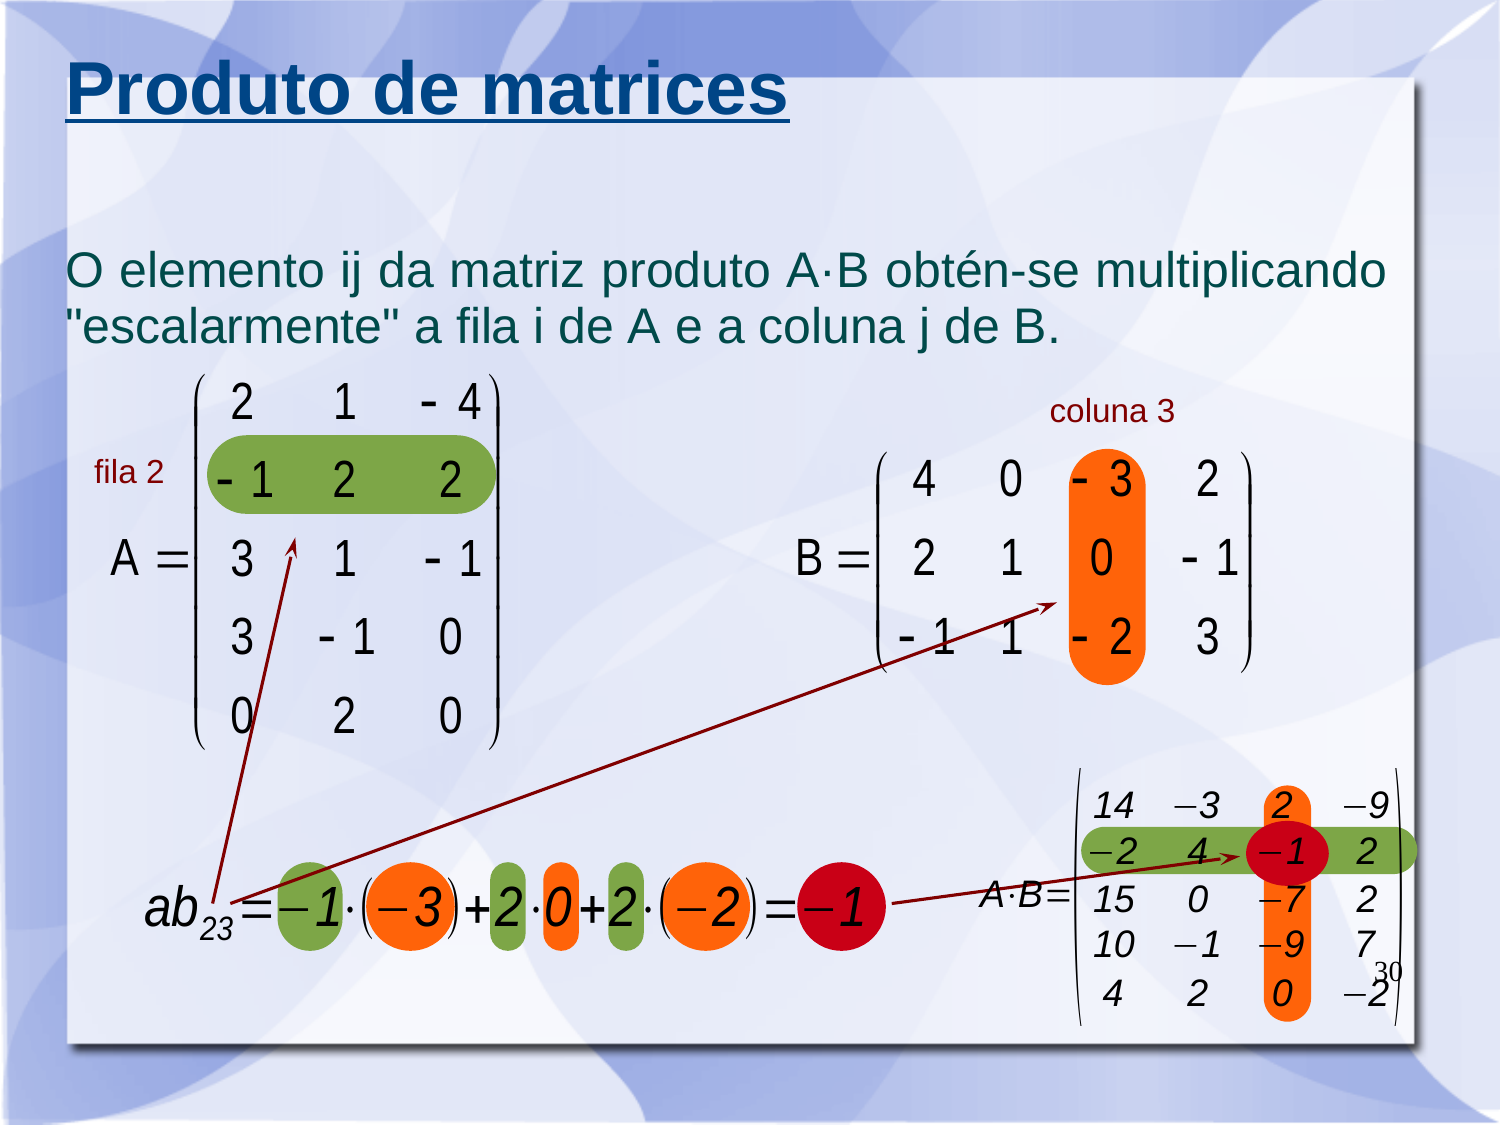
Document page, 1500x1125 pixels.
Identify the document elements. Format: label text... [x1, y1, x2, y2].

text_box [812, 862, 871, 873]
chart [99, 361, 519, 765]
title Produto de matrices [59, 29, 1441, 148]
text_box [322, 869, 335, 873]
text_box [687, 947, 724, 951]
text_box [676, 862, 735, 873]
text_box coluna 3 [1018, 381, 1207, 438]
text_box [823, 947, 860, 951]
chart [131, 873, 878, 947]
text_box [392, 947, 429, 951]
text_box [294, 947, 326, 951]
text_box [615, 947, 637, 951]
text_box [491, 862, 525, 873]
text_box [878, 881, 886, 932]
text_box [381, 862, 440, 873]
text_box [609, 862, 643, 873]
list O elemento ij da matriz produto A·B obtén-se multiplicando "escalarmente" a fila i de A e a coluna j de B. [59, 236, 1441, 361]
text_box fila 2 [35, 442, 224, 499]
picture [0, 0, 1500, 1125]
text_box [285, 862, 326, 873]
text_box [550, 947, 572, 951]
text_box [497, 947, 519, 951]
text_box [544, 862, 578, 873]
chart [968, 768, 1419, 1026]
chart [787, 439, 1270, 686]
